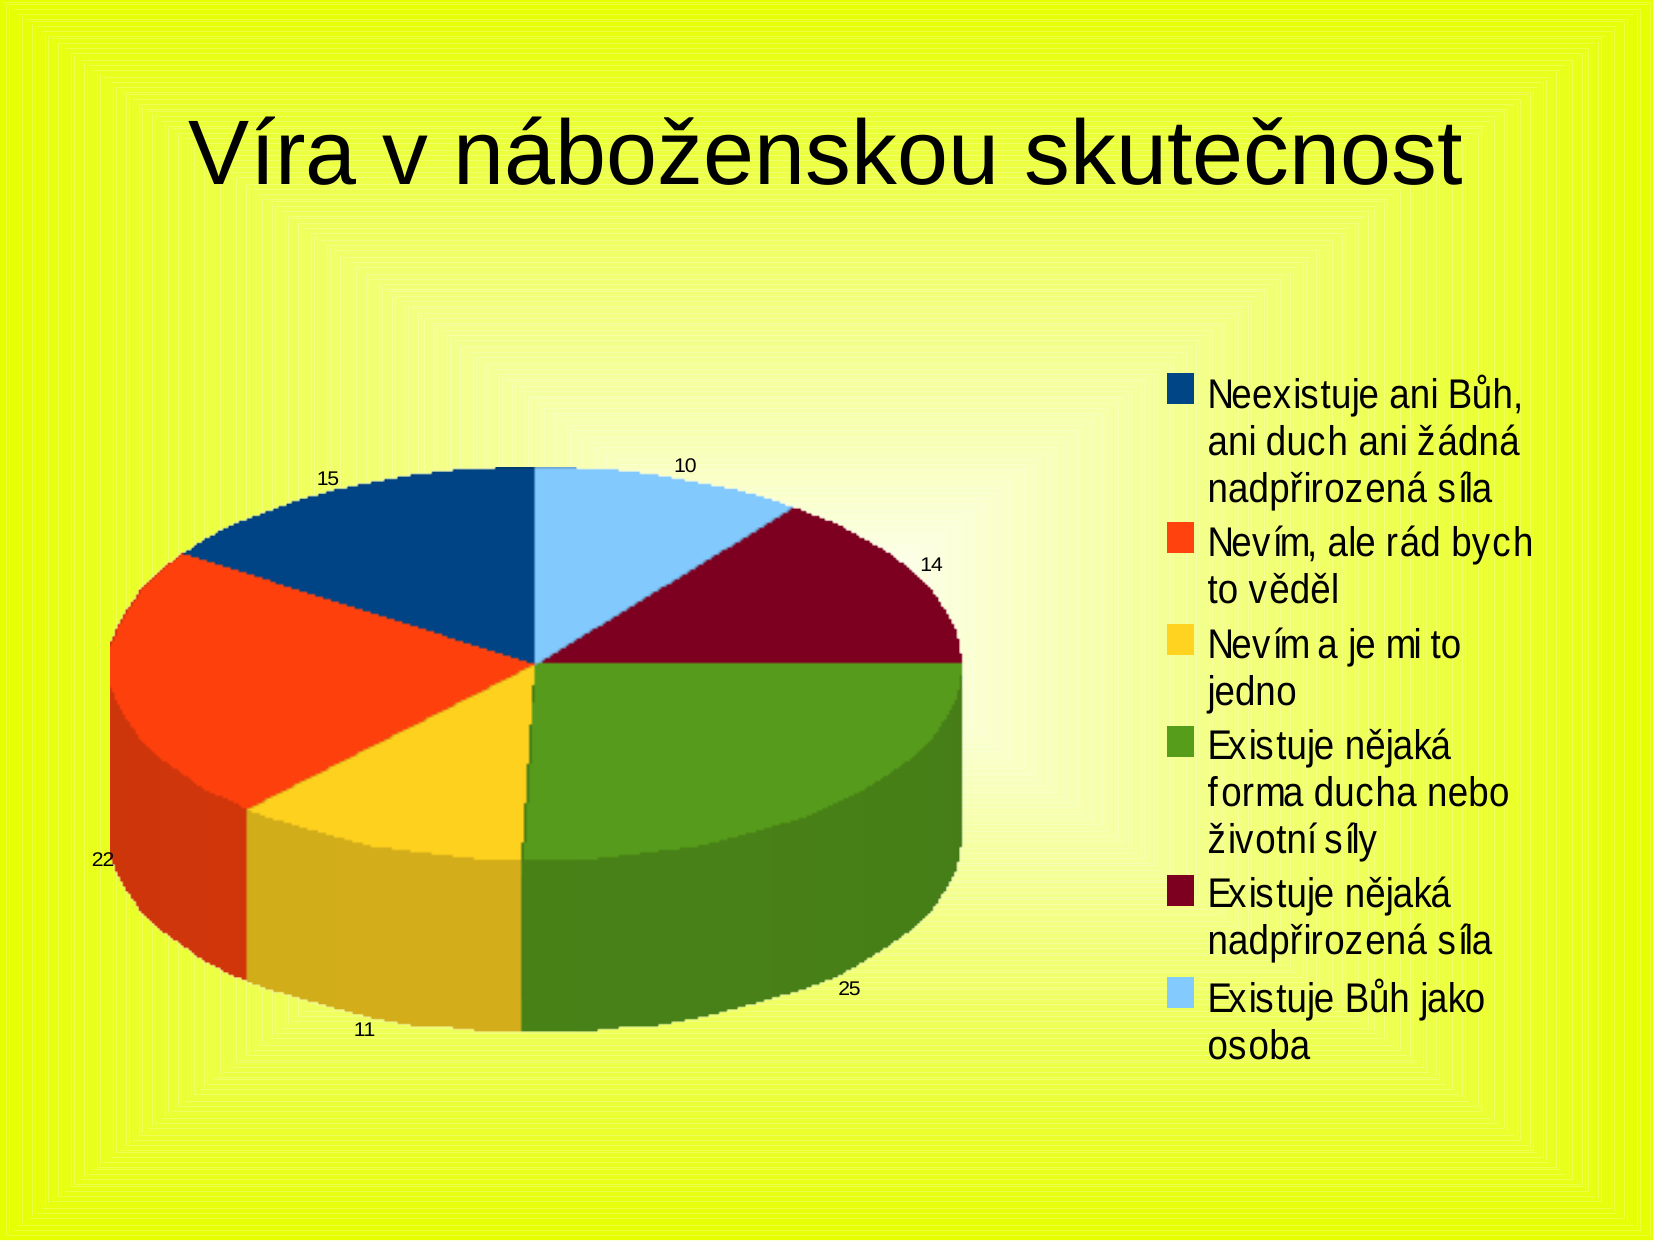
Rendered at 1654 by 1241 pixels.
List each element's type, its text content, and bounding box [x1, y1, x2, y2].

picture [1145, 354, 1561, 1093]
title Víra v náboženskou skutečnost [82, 56, 1571, 250]
picture [89, 295, 975, 1211]
